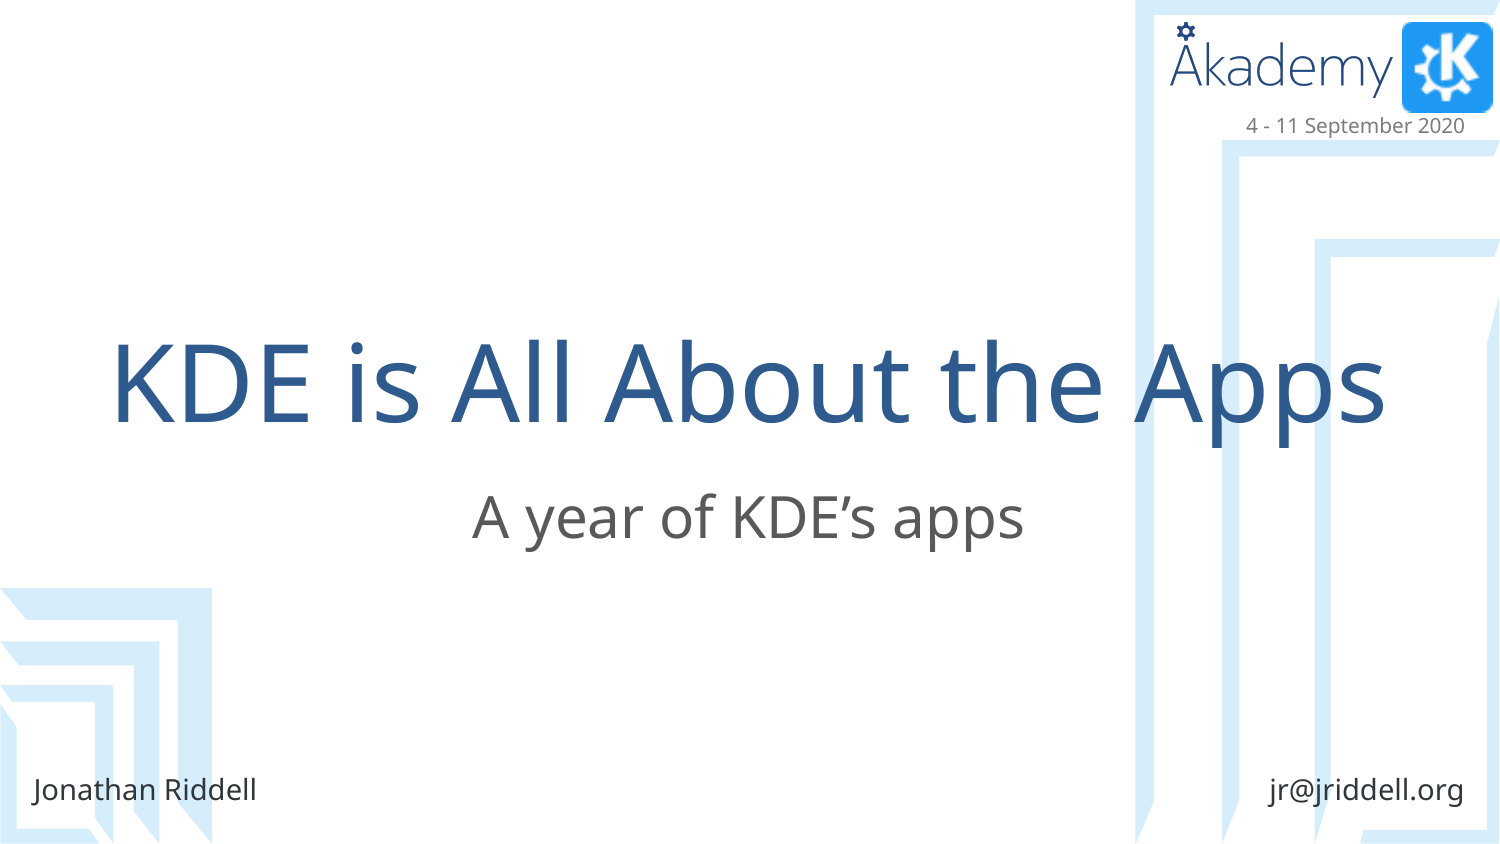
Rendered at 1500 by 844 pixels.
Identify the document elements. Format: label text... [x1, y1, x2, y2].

picture [1170, 22, 1393, 98]
subtitle jr@jriddell.org [879, 751, 1480, 827]
picture [1402, 22, 1493, 113]
subtitle Jonathan Riddell [18, 751, 619, 827]
title KDE is All About the Apps [18, 145, 1480, 459]
subtitle A year of KDE’s apps [18, 464, 1480, 595]
